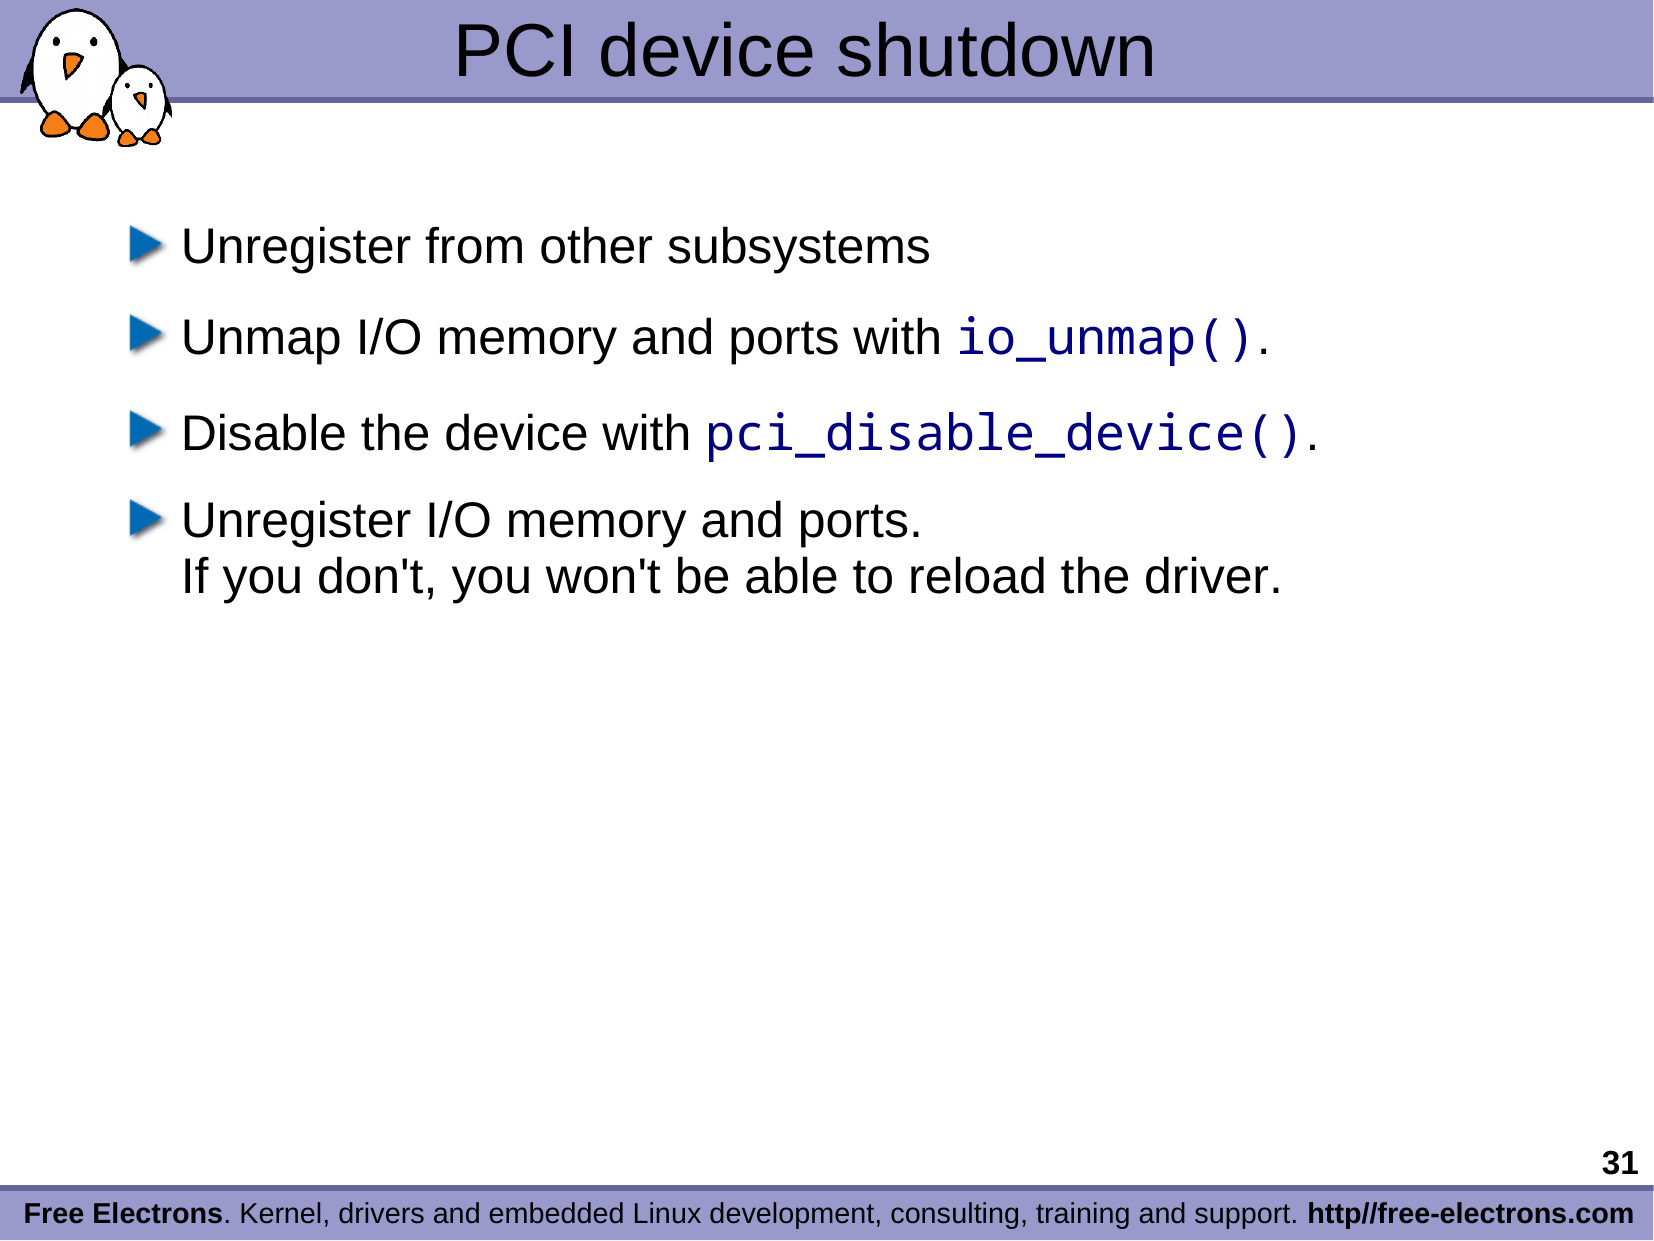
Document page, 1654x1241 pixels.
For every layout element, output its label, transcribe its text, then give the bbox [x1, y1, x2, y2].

list Unregister from other subsystems Unmap I/O memory and ports with io_unmap(). Disable the device with pci_disable_device(). Unregister I/O memory and ports. If you don't, you won't be able to reload the driver. [109, 218, 1522, 1069]
title PCI device shutdown [60, 0, 1551, 101]
picture [20, 8, 172, 147]
